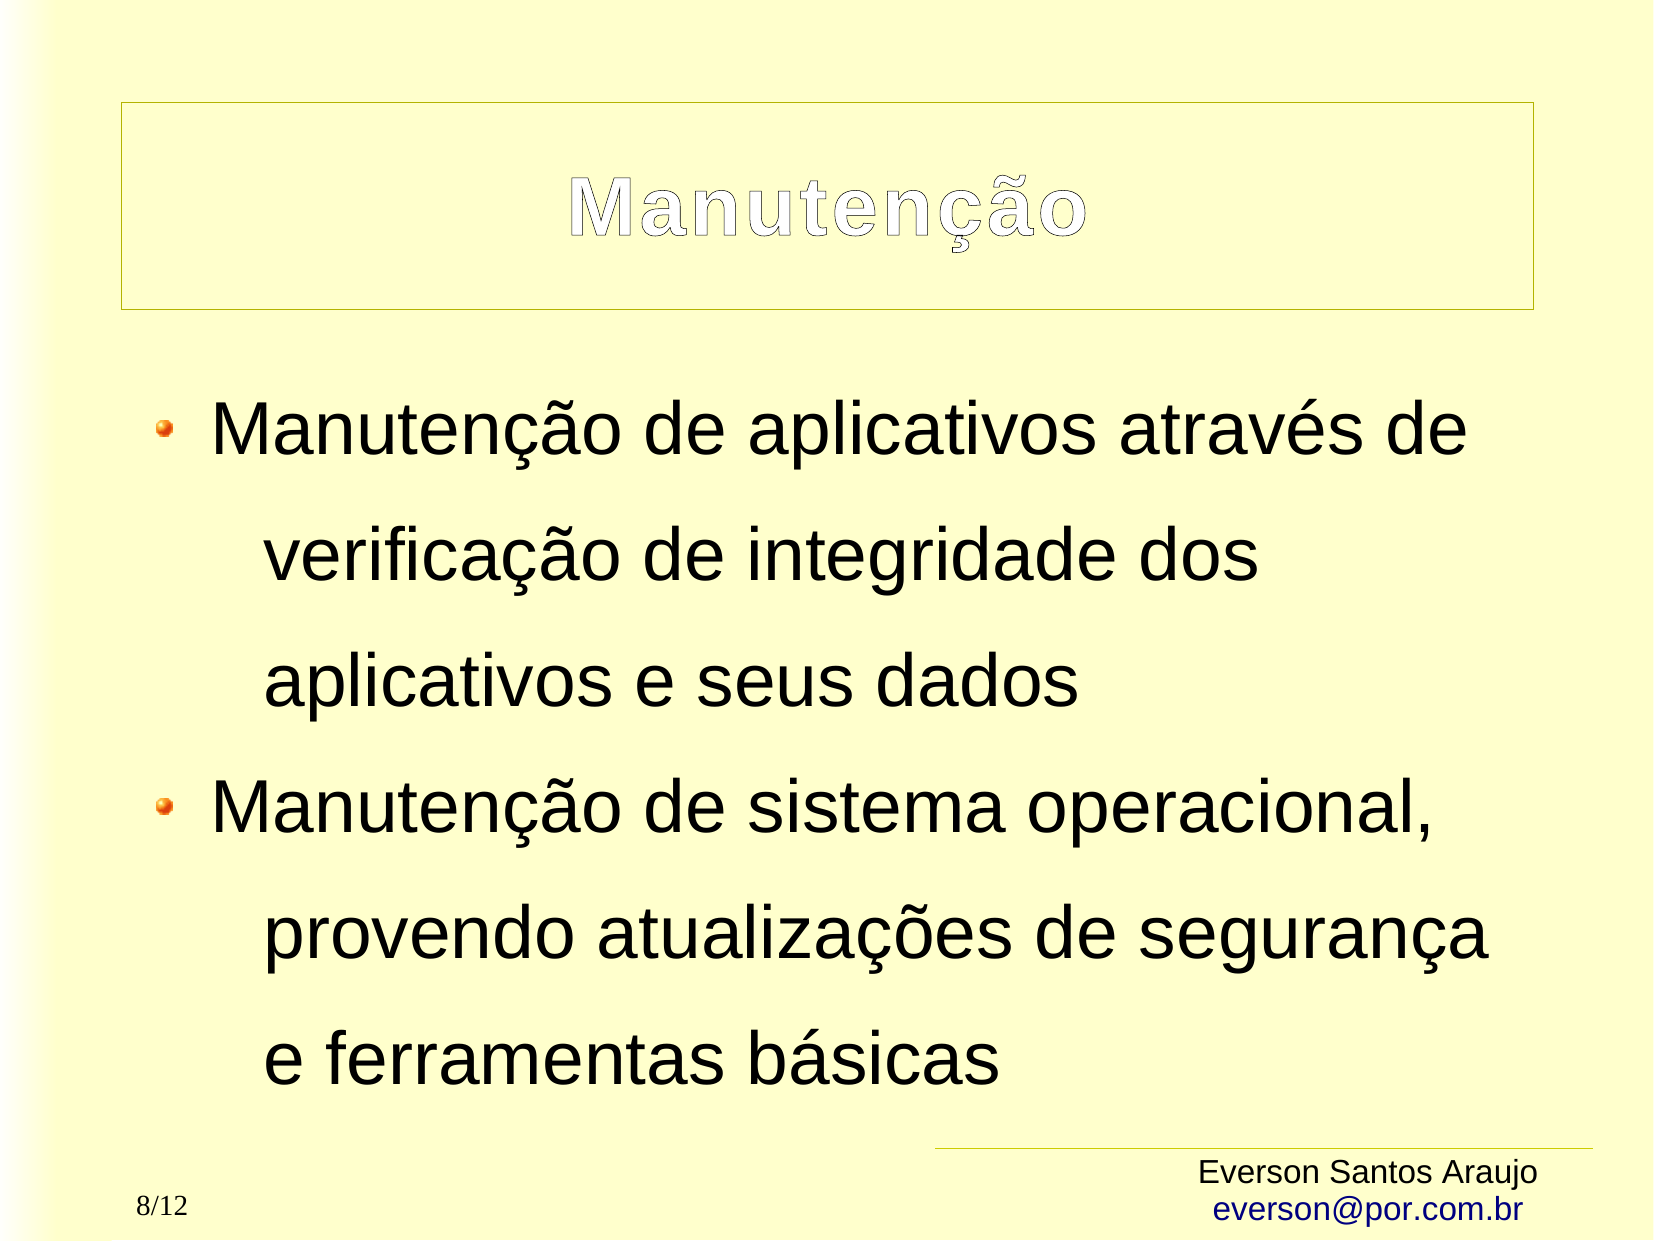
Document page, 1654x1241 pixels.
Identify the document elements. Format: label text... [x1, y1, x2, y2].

list Manutenção de aplicativos através de verificação de integridade dos aplicativos e seus dados Manutenção de sistema operacional, provendo atualizações de segurança e ferramentas básicas [121, 344, 1534, 1127]
title Manutenção [121, 102, 1534, 311]
